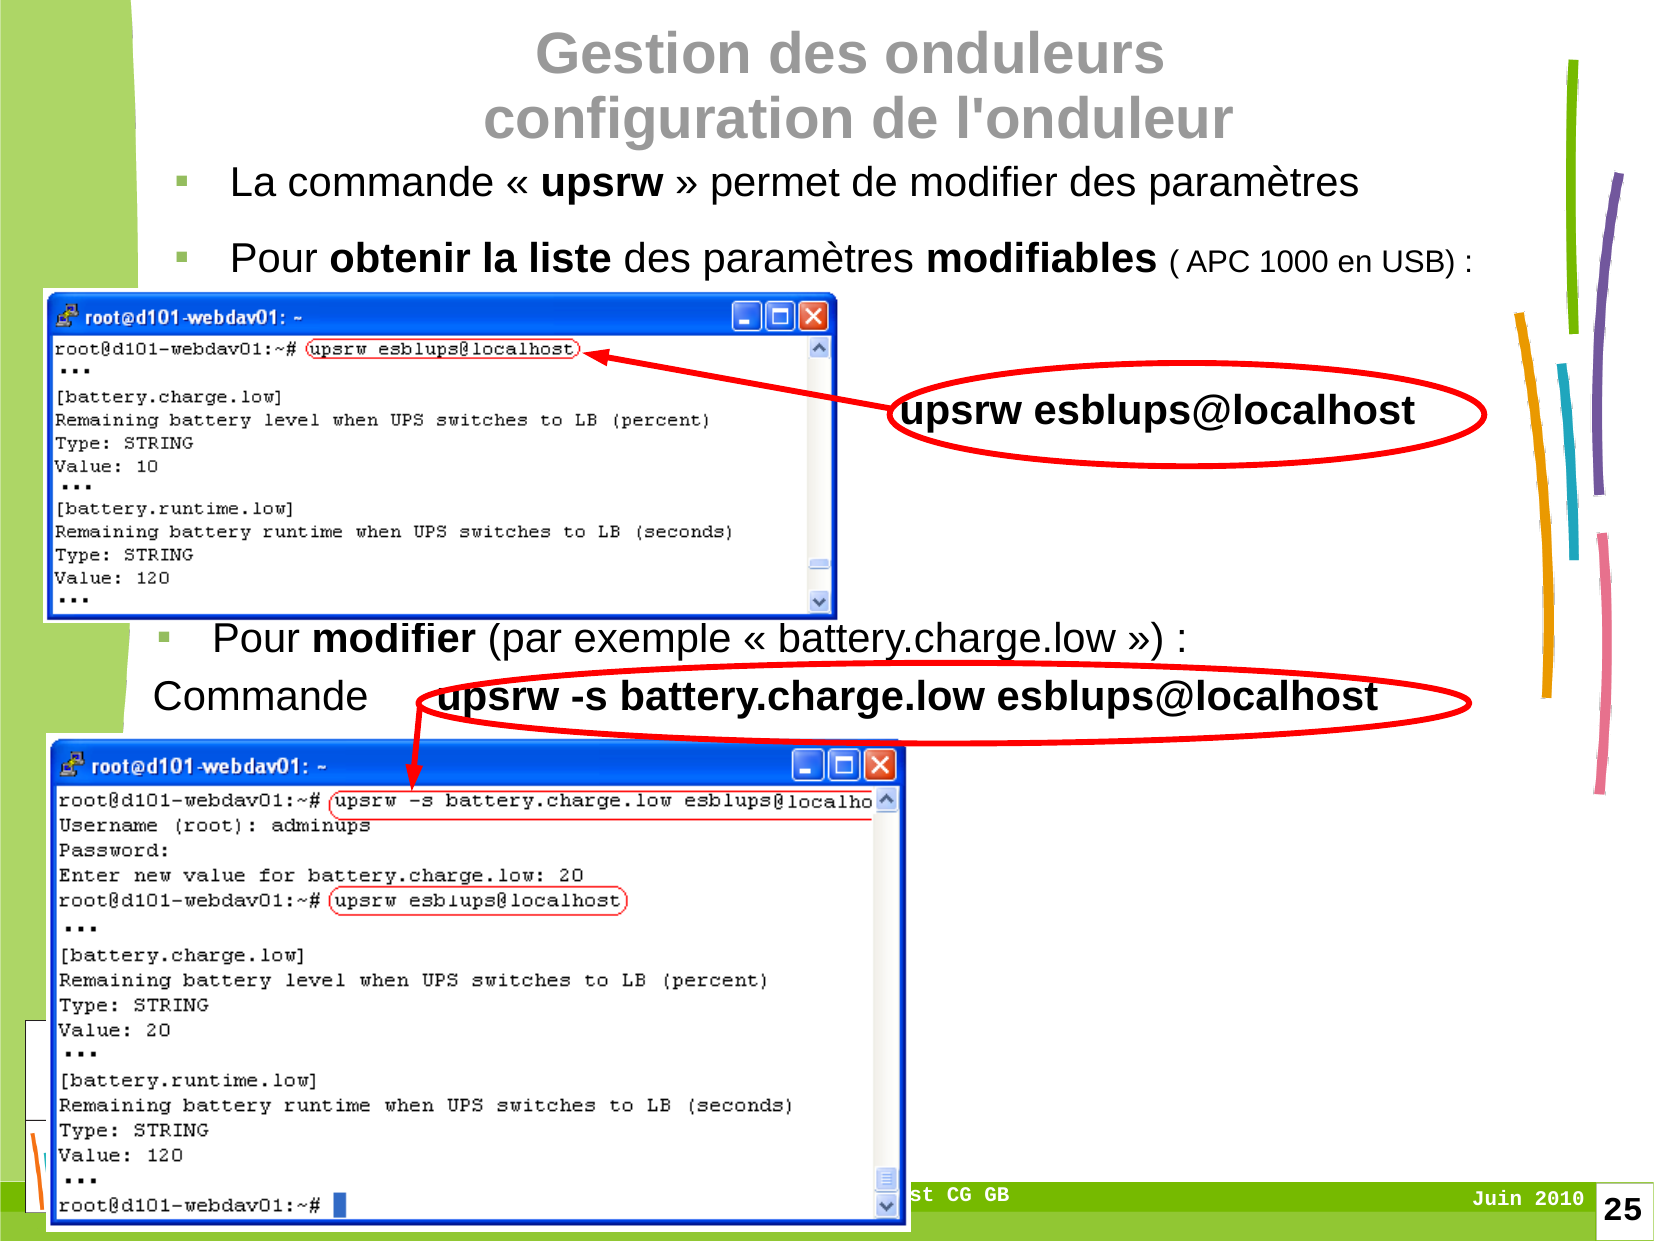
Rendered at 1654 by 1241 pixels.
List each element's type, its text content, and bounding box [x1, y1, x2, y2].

title Gestion des onduleurs configuration de l'onduleur [152, 20, 1566, 151]
list La commande « upsrw » permet de modifier des paramètres Pour obtenir la liste des paramètres modifiables ( APC 1000 en USB) : upsrw esblups@localhost Pour modifier (par exemple « battery.charge.low ») : Commande upsrw -s battery.charge.low esblups@localhost [141, 158, 1506, 1089]
list La commande « upsrw » permet de modifier des paramètres Pour obtenir la liste des paramètres modifiables ( APC 1000 en USB) : upsrw esblups@localhost Pour modifier (par exemple « battery.charge.low ») : Commande upsrw -s battery.charge.low esblups@localhost [422, 666, 1465, 740]
list La commande « upsrw » permet de modifier des paramètres Pour obtenir la liste des paramètres modifiables ( APC 1000 en USB) : upsrw esblups@localhost Pour modifier (par exemple « battery.charge.low ») : Commande upsrw -s battery.charge.low esblups@localhost [893, 366, 1481, 463]
picture [0, 0, 1654, 1241]
